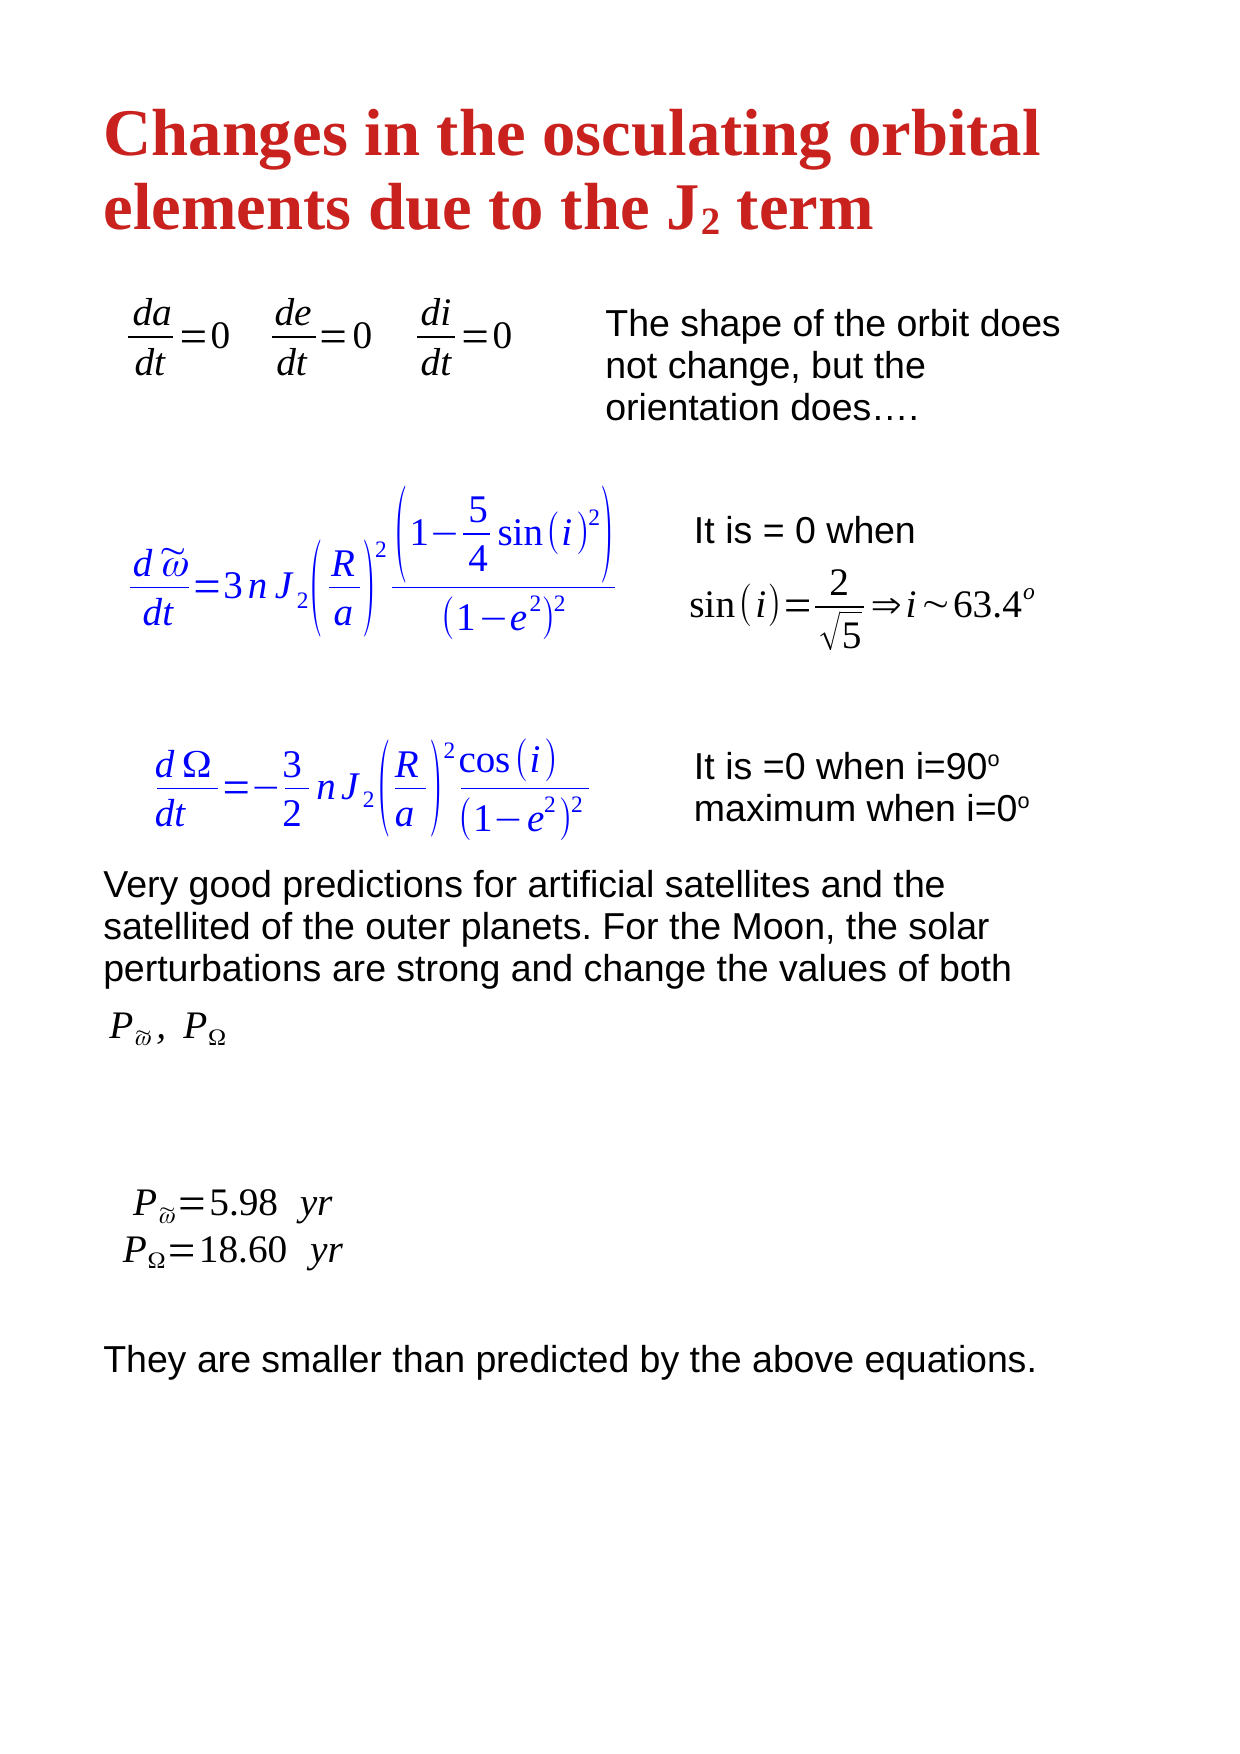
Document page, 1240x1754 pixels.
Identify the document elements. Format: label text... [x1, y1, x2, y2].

chart [679, 561, 1046, 657]
chart [118, 291, 522, 384]
chart [97, 1003, 237, 1048]
text_box It is = 0 when [679, 501, 1123, 559]
chart [110, 1181, 355, 1271]
text_box The shape of the orbit does not change, but the orientation does…. [590, 295, 1123, 437]
text_box Changes in the osculating orbital elements due to the J2 term [88, 88, 1152, 274]
text_box Very good predictions for artificial satellites and the satellited of the outer planets. For the Moon, the solar perturbations are strong and change the values of both [88, 856, 1093, 998]
text_box It is =0 when i=90o maximum when i=0o [679, 738, 1093, 840]
chart [118, 483, 628, 843]
text_box They are smaller than predicted by the above equations. [88, 1330, 1063, 1388]
